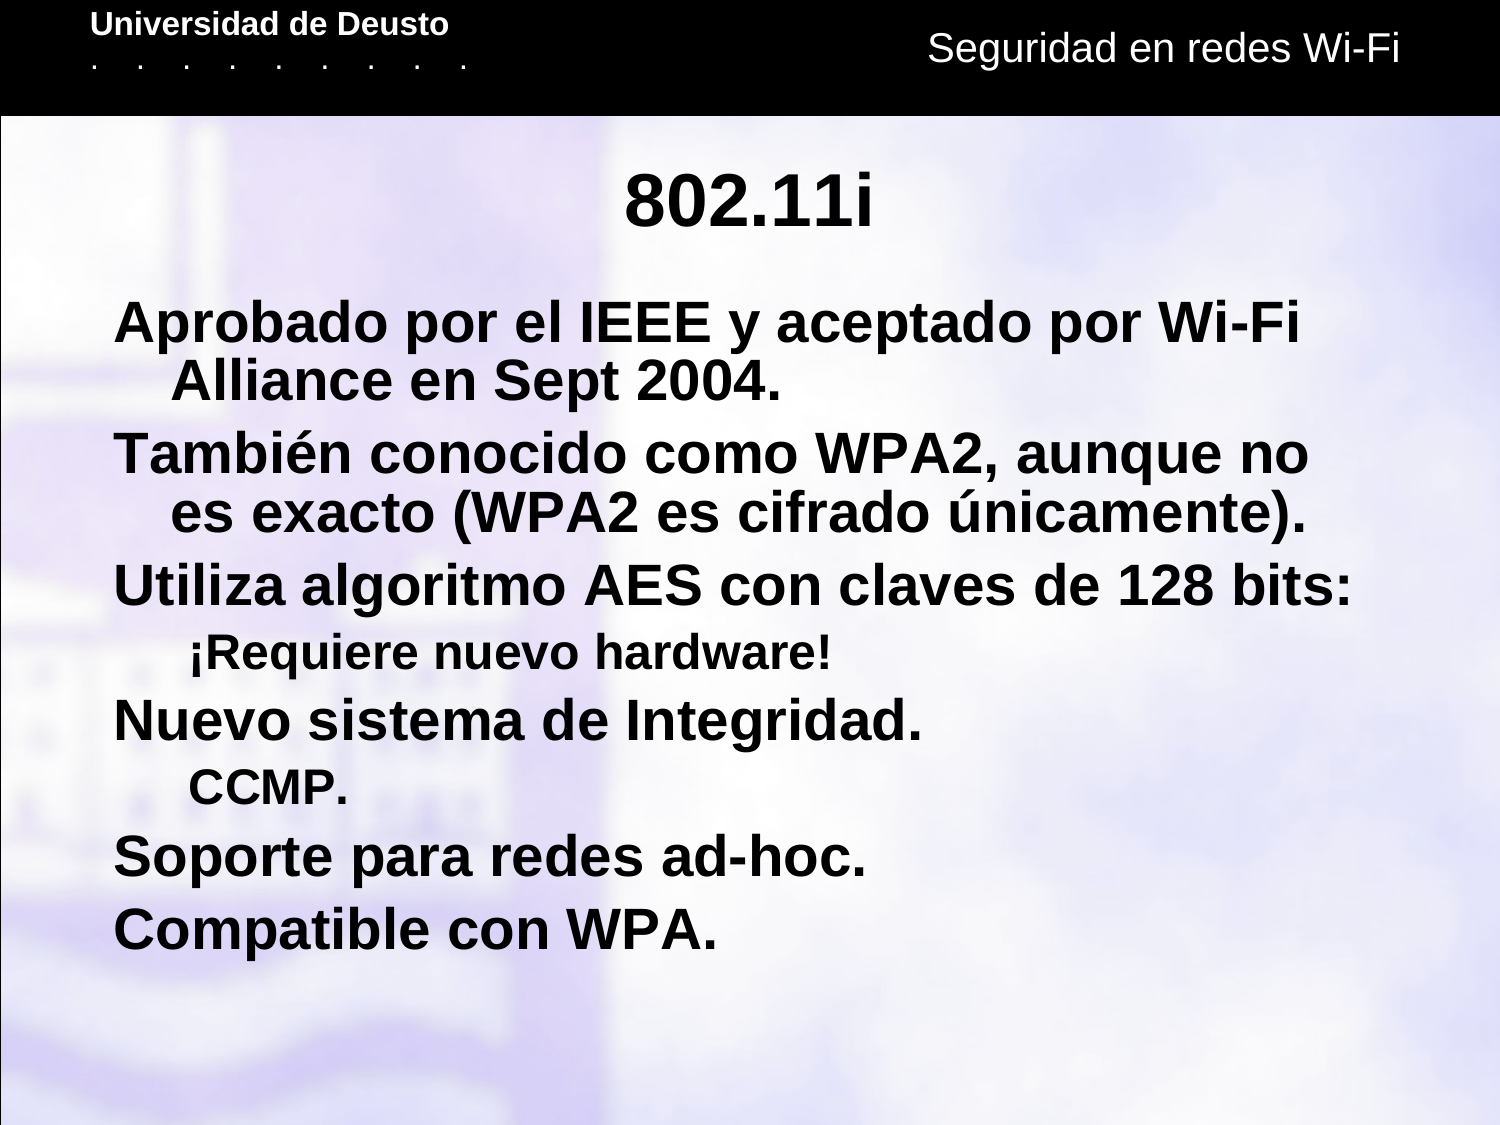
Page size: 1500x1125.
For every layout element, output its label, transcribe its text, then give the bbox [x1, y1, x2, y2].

list Aprobado por el IEEE y aceptado por Wi-Fi Alliance en Sept 2004. También conocido como WPA2, aunque no es exacto (WPA2 es cifrado únicamente). Utiliza algoritmo AES con claves de 128 bits: ¡Requiere nuevo hardware! Nuevo sistema de Integridad. CCMP. Soporte para redes ad-hoc. Compatible con WPA. [114, 295, 1390, 1068]
picture [1, 116, 1500, 1125]
title 802.11i [112, 137, 1388, 263]
